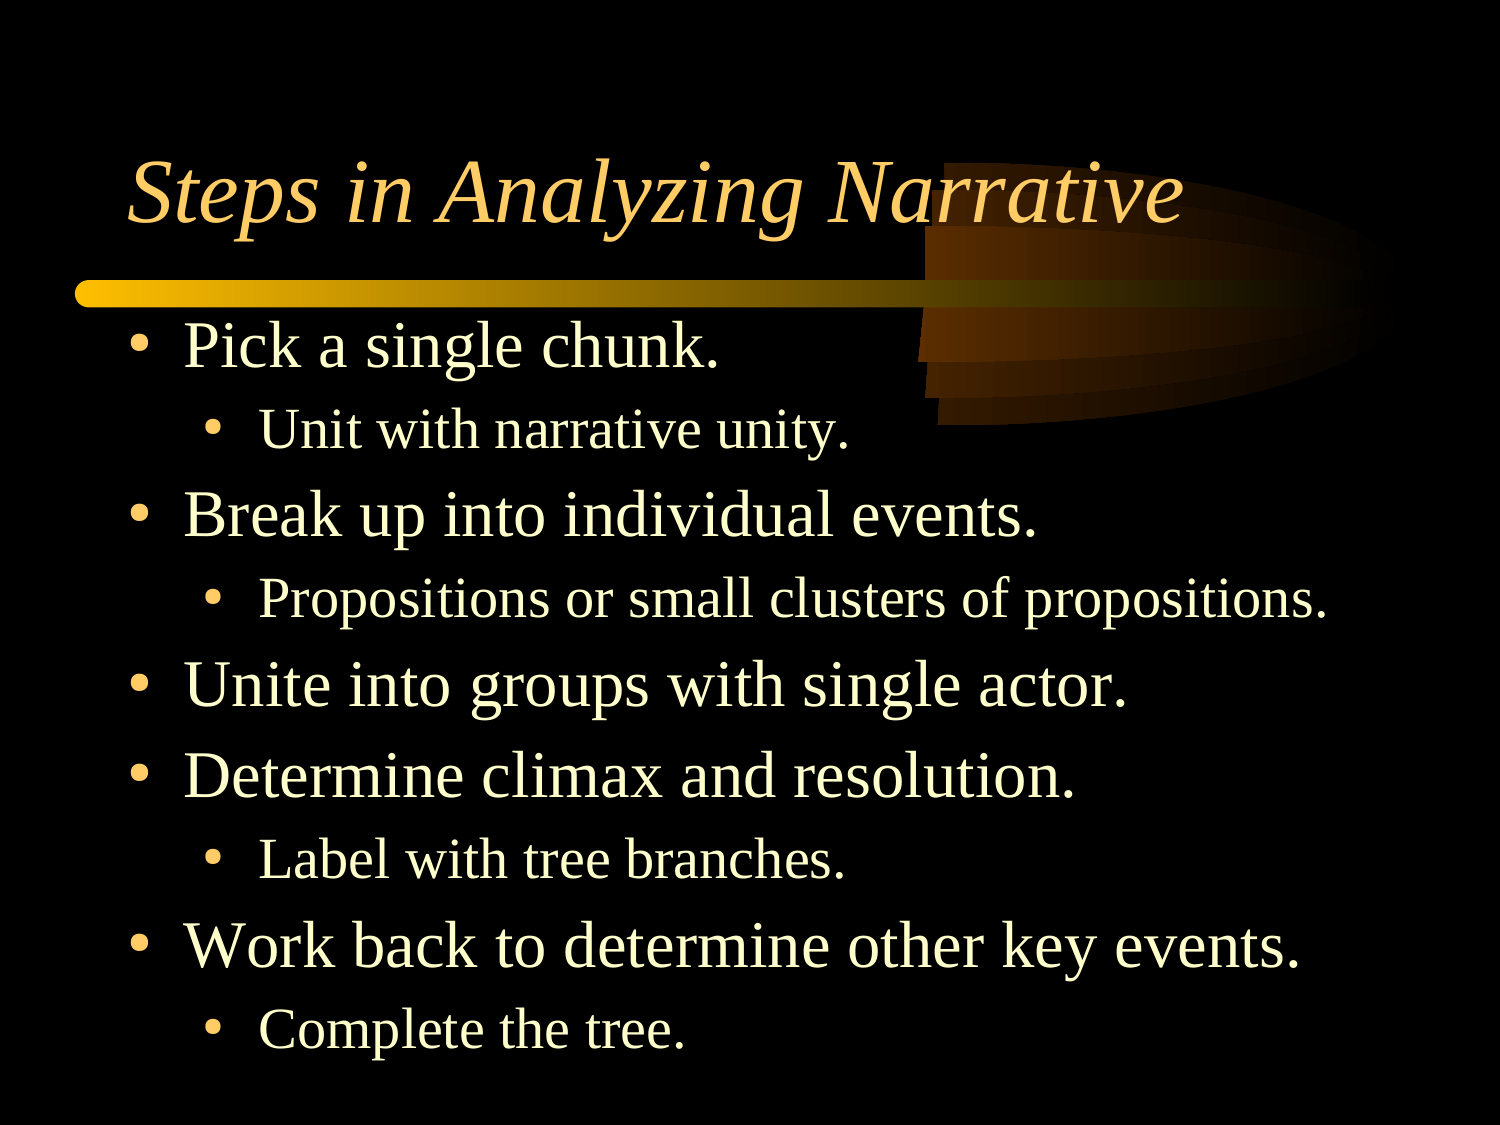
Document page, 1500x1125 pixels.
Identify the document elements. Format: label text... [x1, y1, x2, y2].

list Pick a single chunk. Unit with narrative unity. Break up into individual events. Propositions or small clusters of propositions. Unite into groups with single actor. Determine climax and resolution. Label with tree branches. Work back to determine other key events. Complete the tree. [112, 299, 1388, 1120]
title Steps in Analyzing Narrative [112, 62, 1388, 250]
